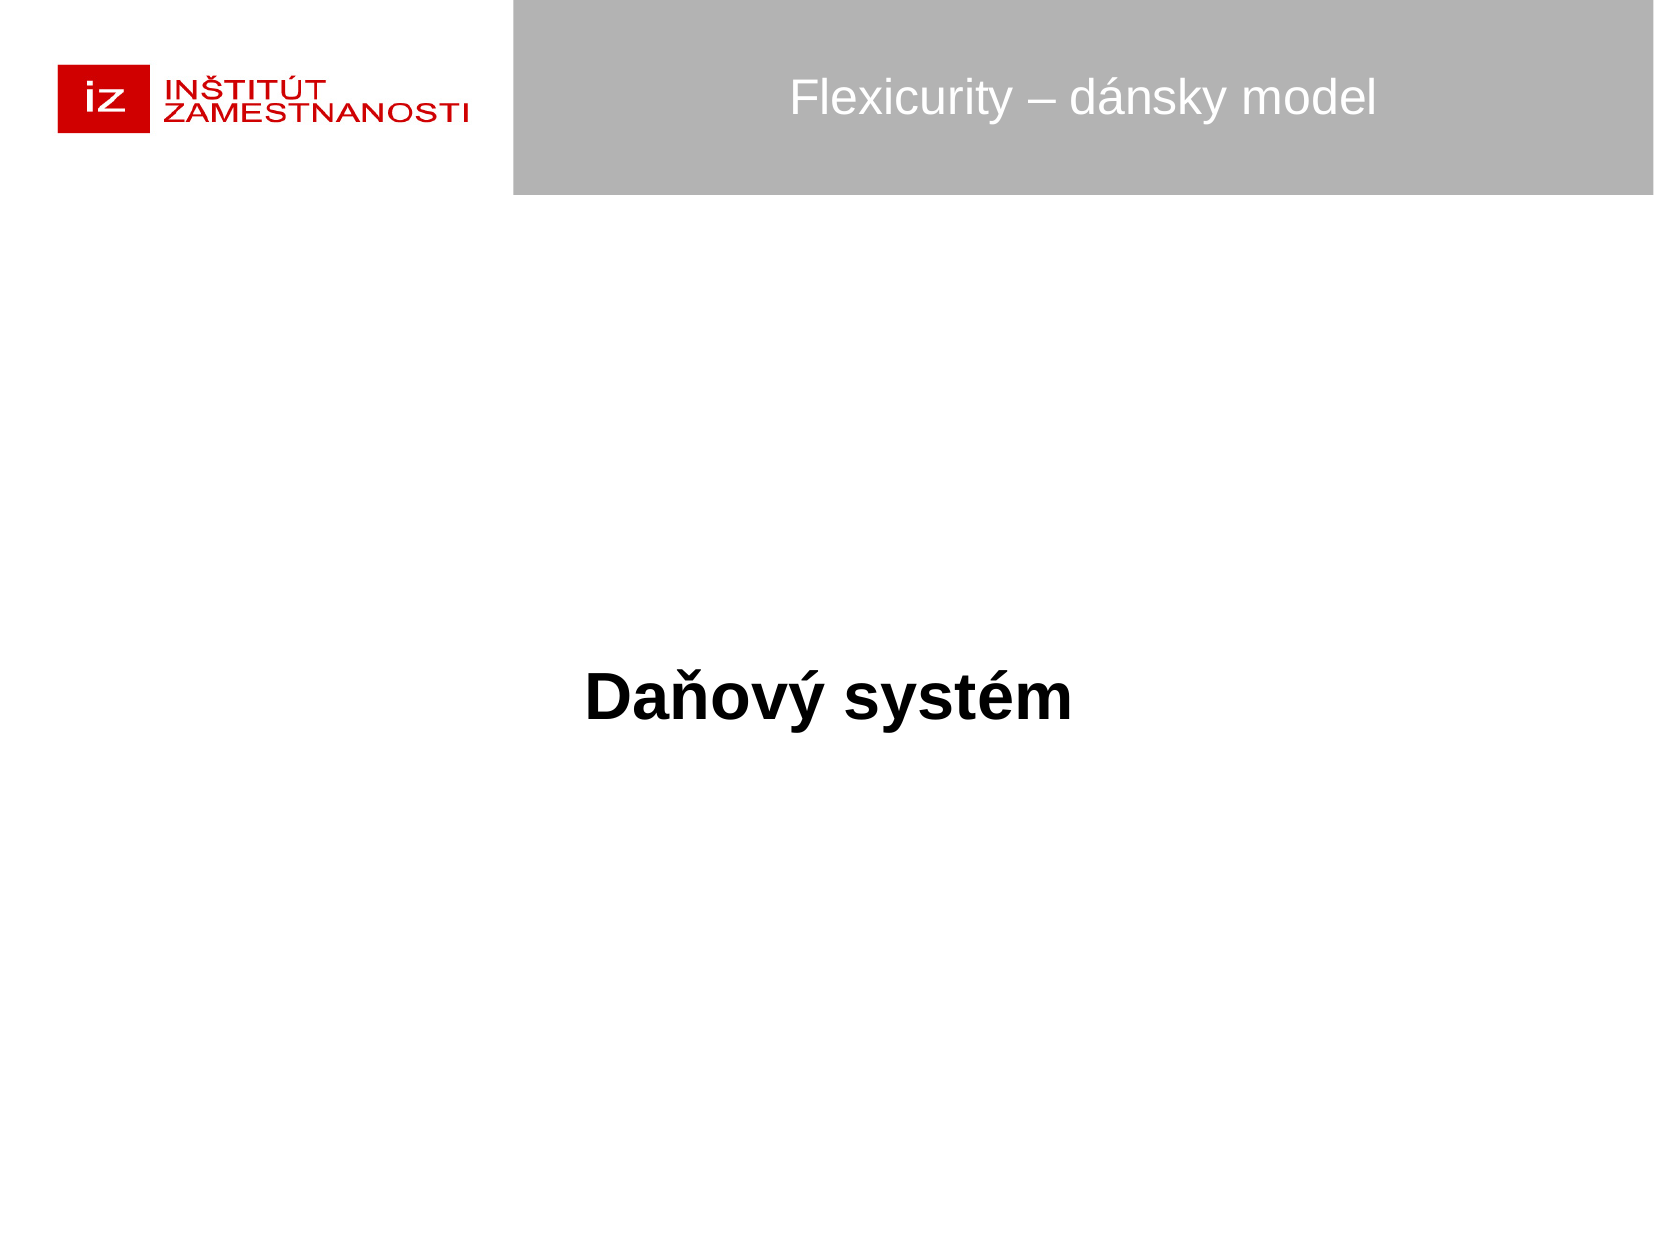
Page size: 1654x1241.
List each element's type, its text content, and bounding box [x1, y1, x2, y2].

picture [6, 5, 513, 189]
text_box Flexicurity – dánsky model [513, 0, 1654, 195]
list Daňový systém [123, 346, 1536, 1214]
text_box [0, 0, 1654, 196]
